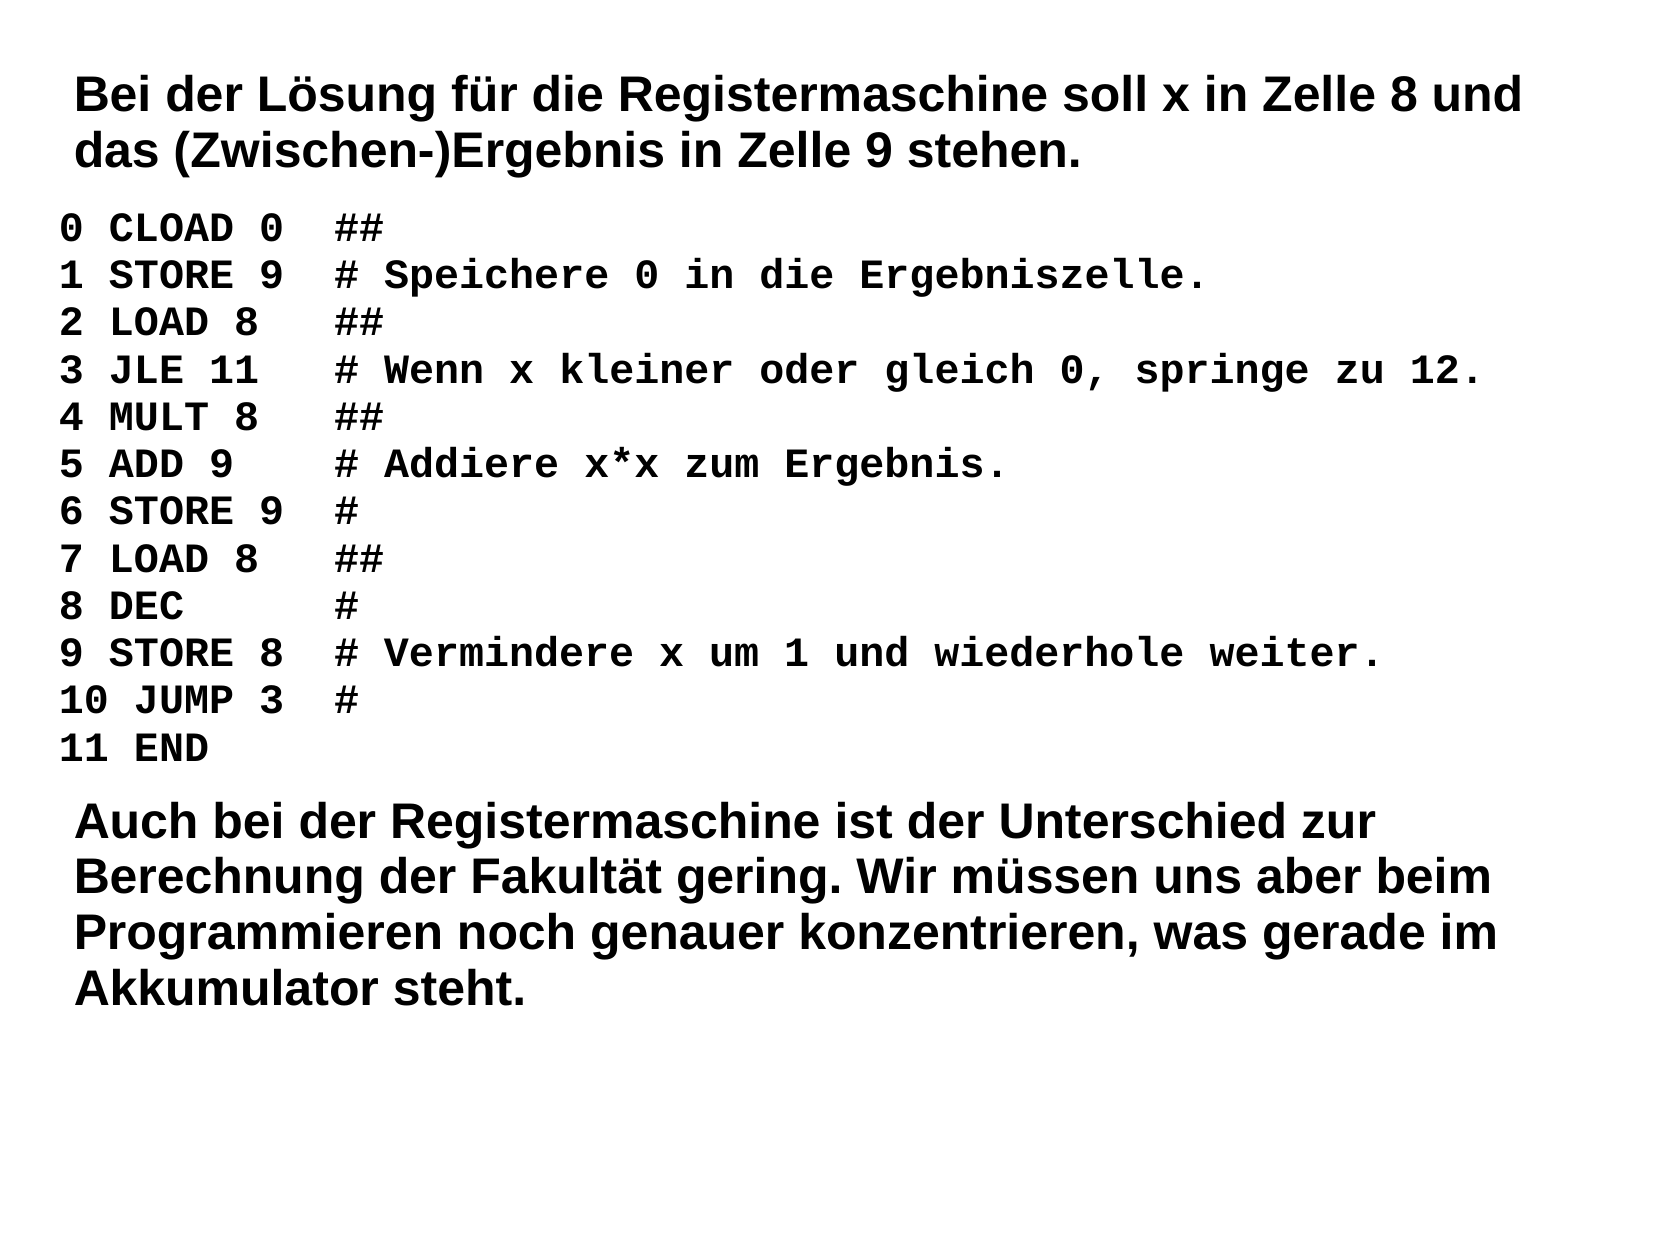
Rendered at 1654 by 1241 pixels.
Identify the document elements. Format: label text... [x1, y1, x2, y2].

text_box Bei der Lösung für die Registermaschine soll x in Zelle 8 und das (Zwischen-)Ergebnis in Zelle 9 stehen. [59, 59, 1595, 186]
text_box Auch bei der Registermaschine ist der Unterschied zur Berechnung der Fakultät gering. Wir müssen uns aber beim Programmieren noch genauer konzentrieren, was gerade im Akkumulator steht. [59, 785, 1595, 1024]
title 0 CLOAD 0 ## 1 STORE 9 # Speichere 0 in die Ergebniszelle. 2 LOAD 8 ## 3 JLE 11 # Wenn x kleiner oder gleich 0, springe zu 12. 4 MULT 8 ## 5 ADD 9 # Addiere x*x zum Ergebnis. 6 STORE 9 # 7 LOAD 8 ## 8 DEC # 9 STORE 8 # Vermindere x um 1 und wiederhole weiter. 10 JUMP 3 # 11 END [59, 206, 1595, 774]
